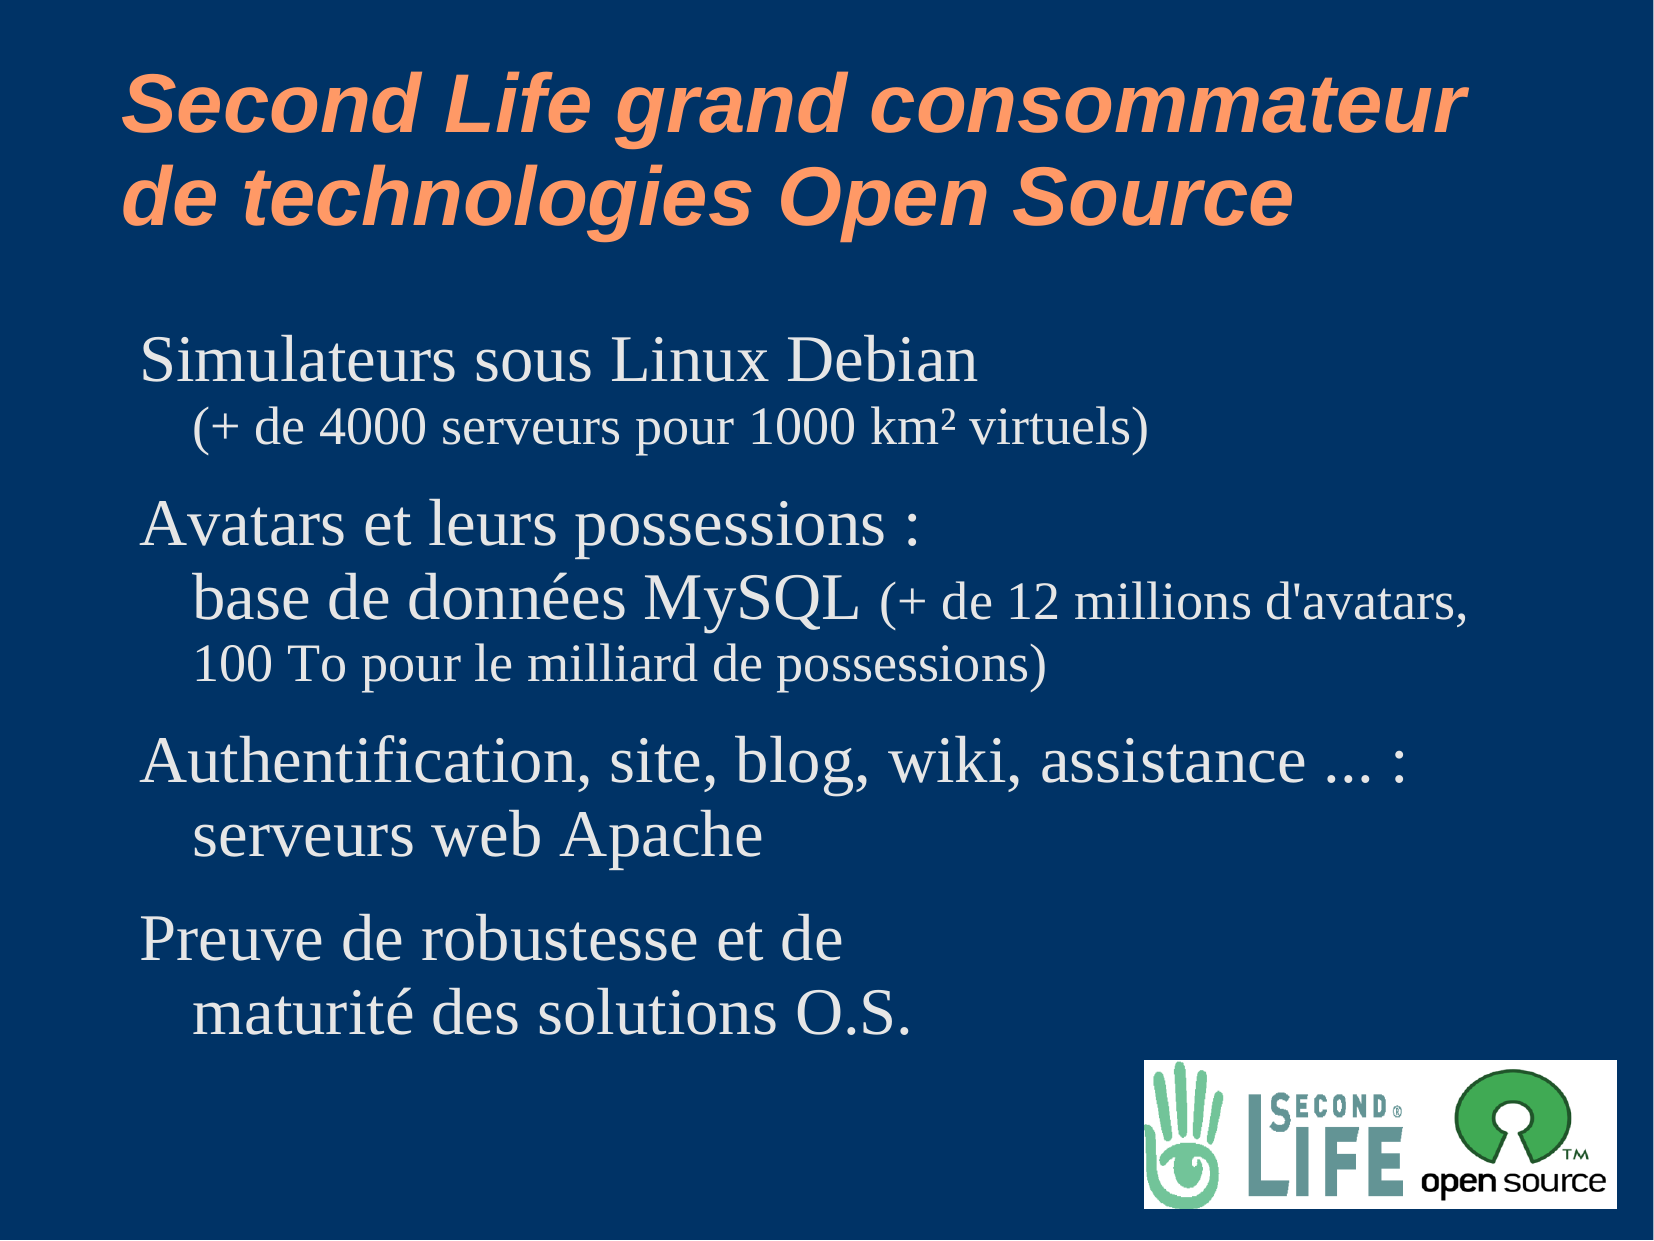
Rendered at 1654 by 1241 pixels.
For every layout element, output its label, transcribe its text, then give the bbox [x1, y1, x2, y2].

picture [1561, 1060, 1617, 1209]
list Simulateurs sous Linux Debian (+ de 4000 serveurs pour 1000 km² virtuels) Avatars et leurs possessions : base de données MySQL (+ de 12 millions d'avatars, 100 To pour le milliard de possessions) Authentification, site, blog, wiki, assistance ... : serveurs web Apache Preuve de robustesse et de maturité des solutions O.S. [121, 322, 1561, 1209]
title Second Life grand consommateur de technologies Open Source [121, 24, 1534, 276]
